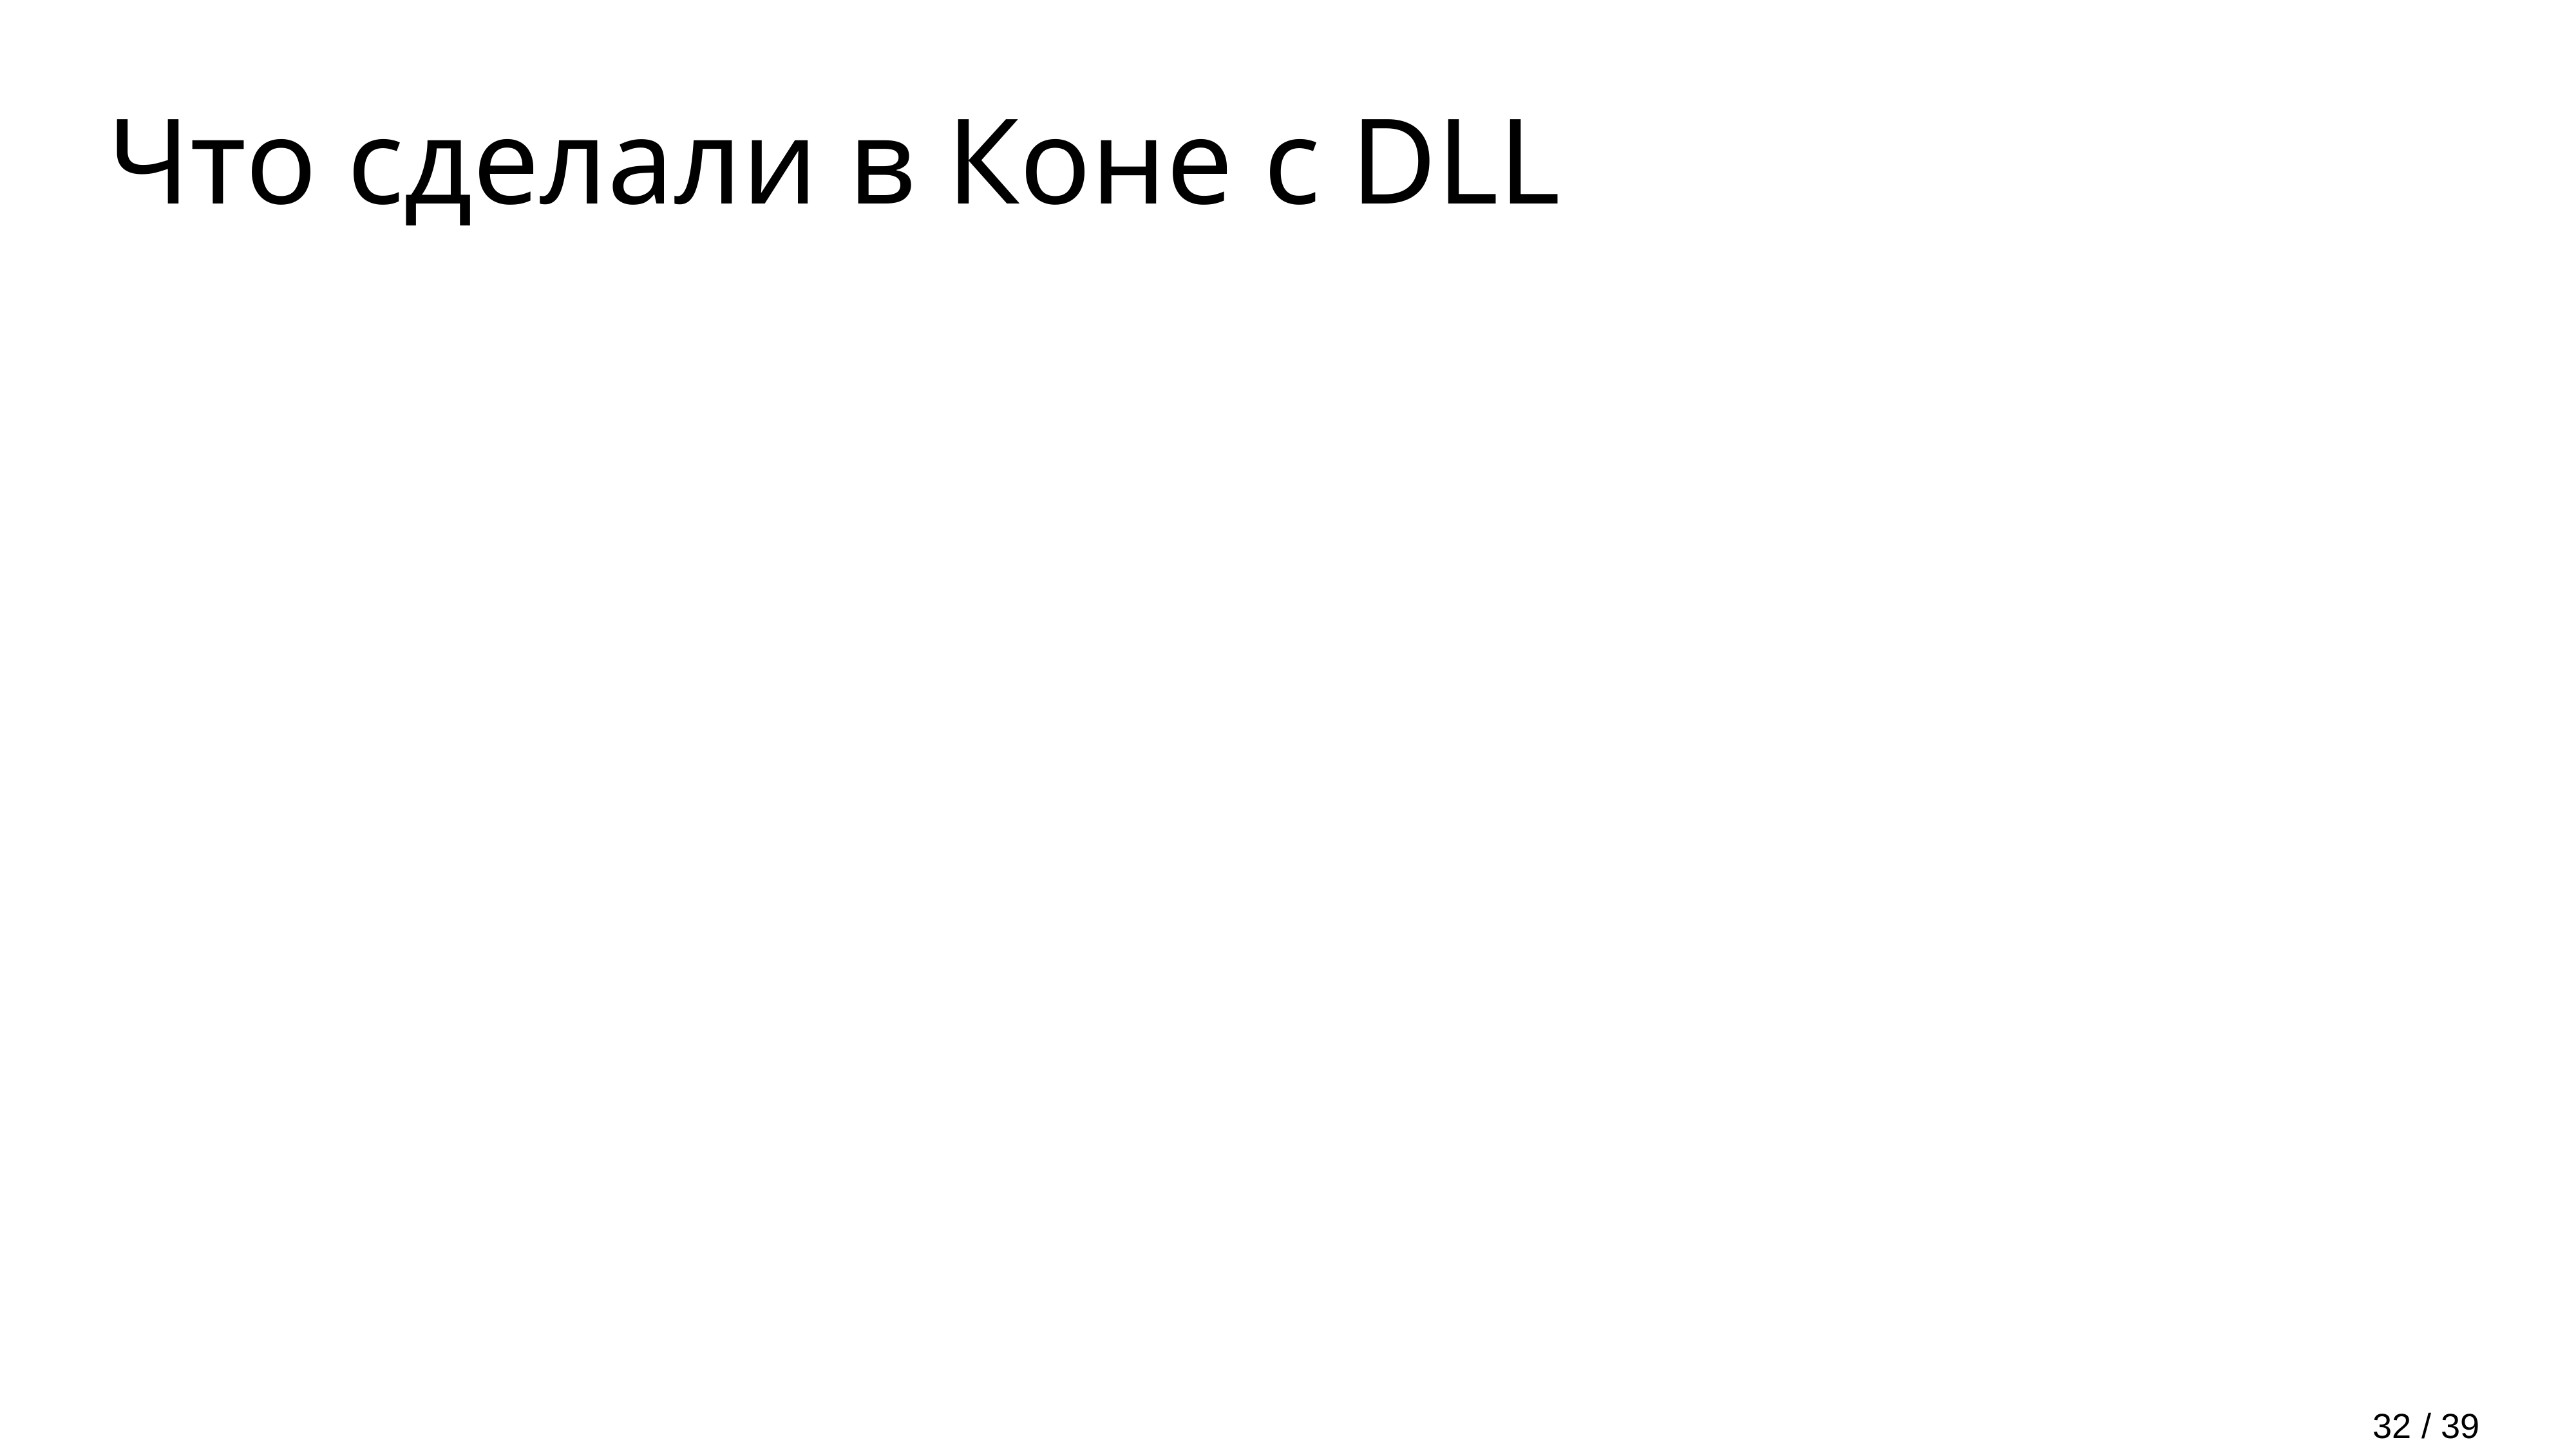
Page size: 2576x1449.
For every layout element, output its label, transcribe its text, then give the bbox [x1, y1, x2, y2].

text_box <number> / 39 [2363, 1402, 2576, 1449]
title Что сделали в Коне с DLL [108, 80, 2468, 242]
